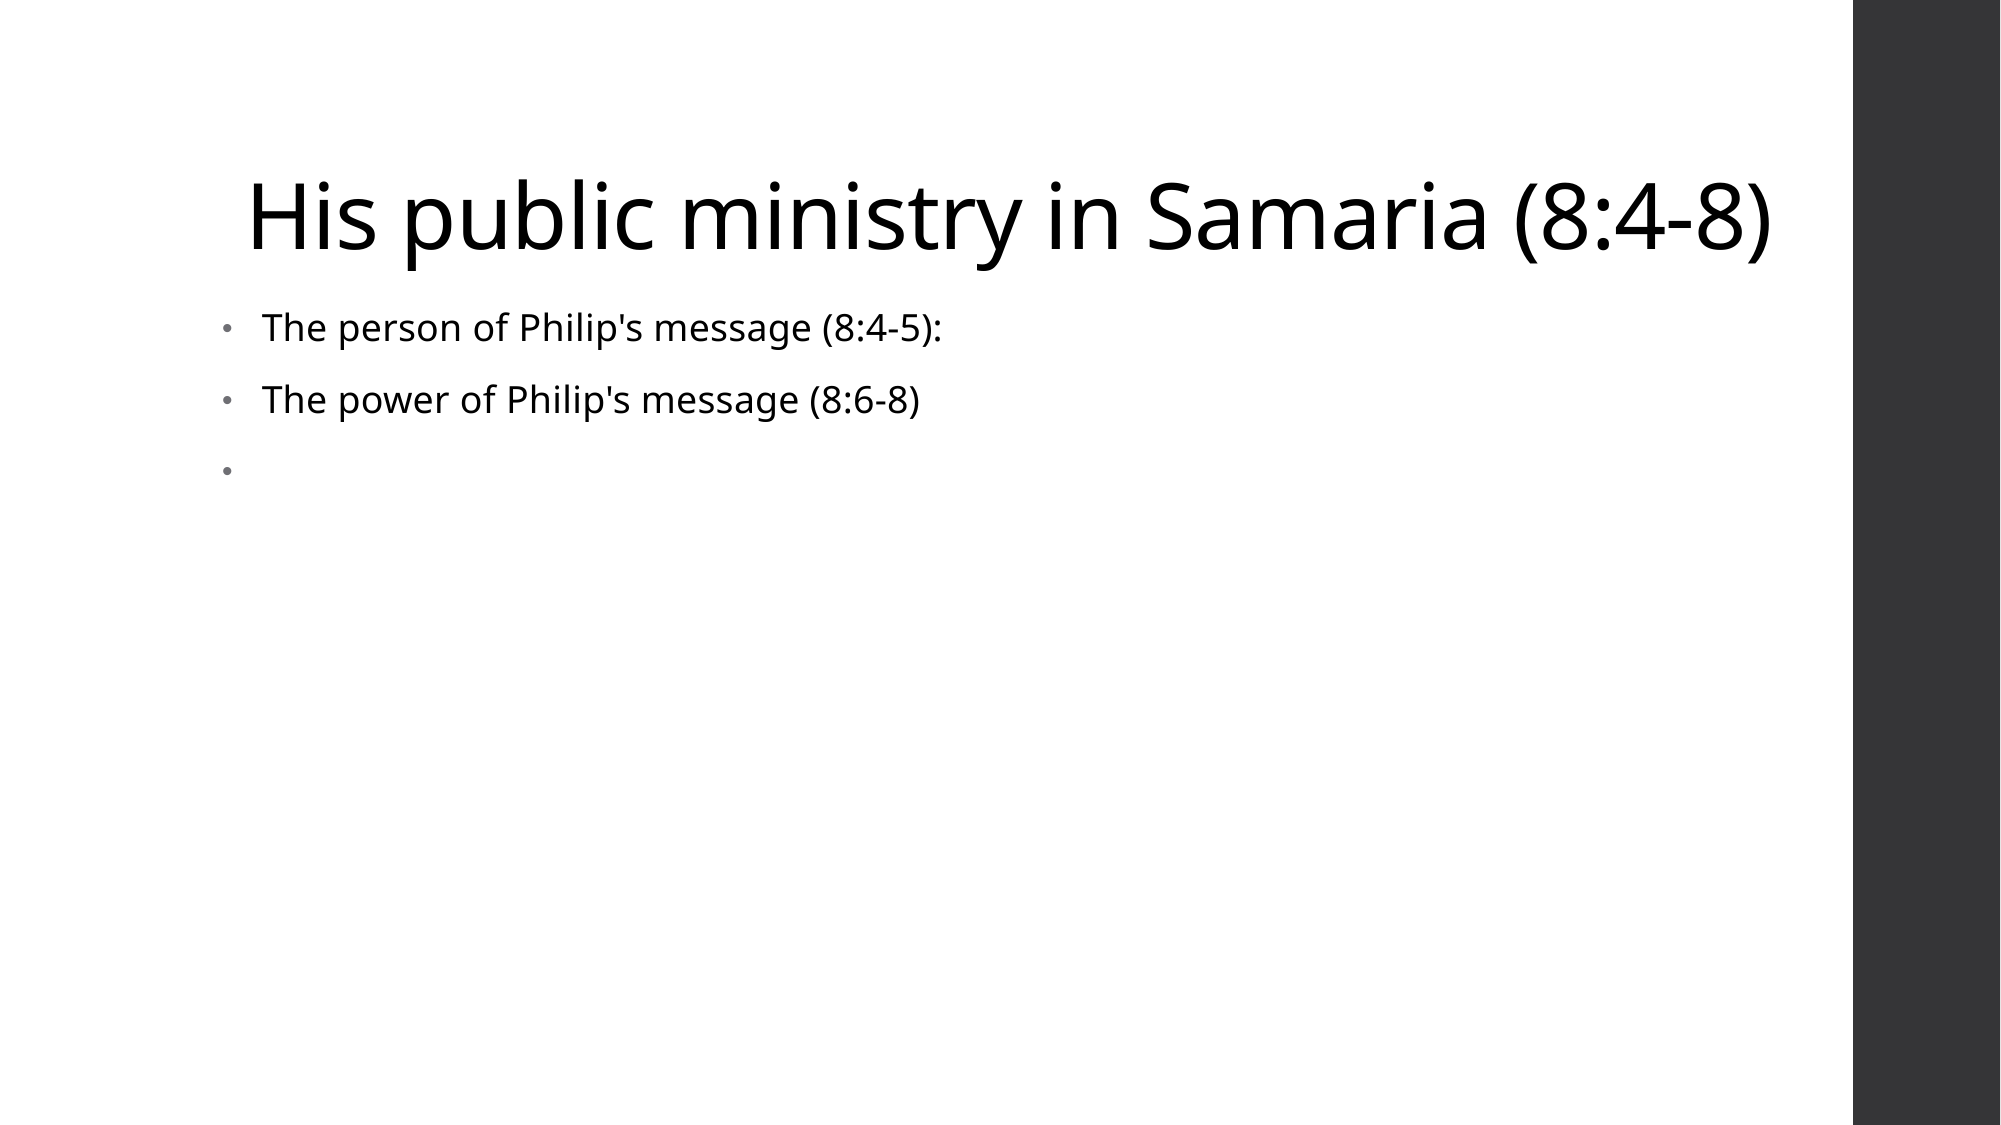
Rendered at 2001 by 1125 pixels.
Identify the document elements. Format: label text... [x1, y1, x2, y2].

list The person of Philip's message (8:4-5): The power of Philip's message (8:6-8) [206, 299, 1617, 1014]
title His public ministry in Samaria (8:4-8) [206, 60, 1797, 278]
